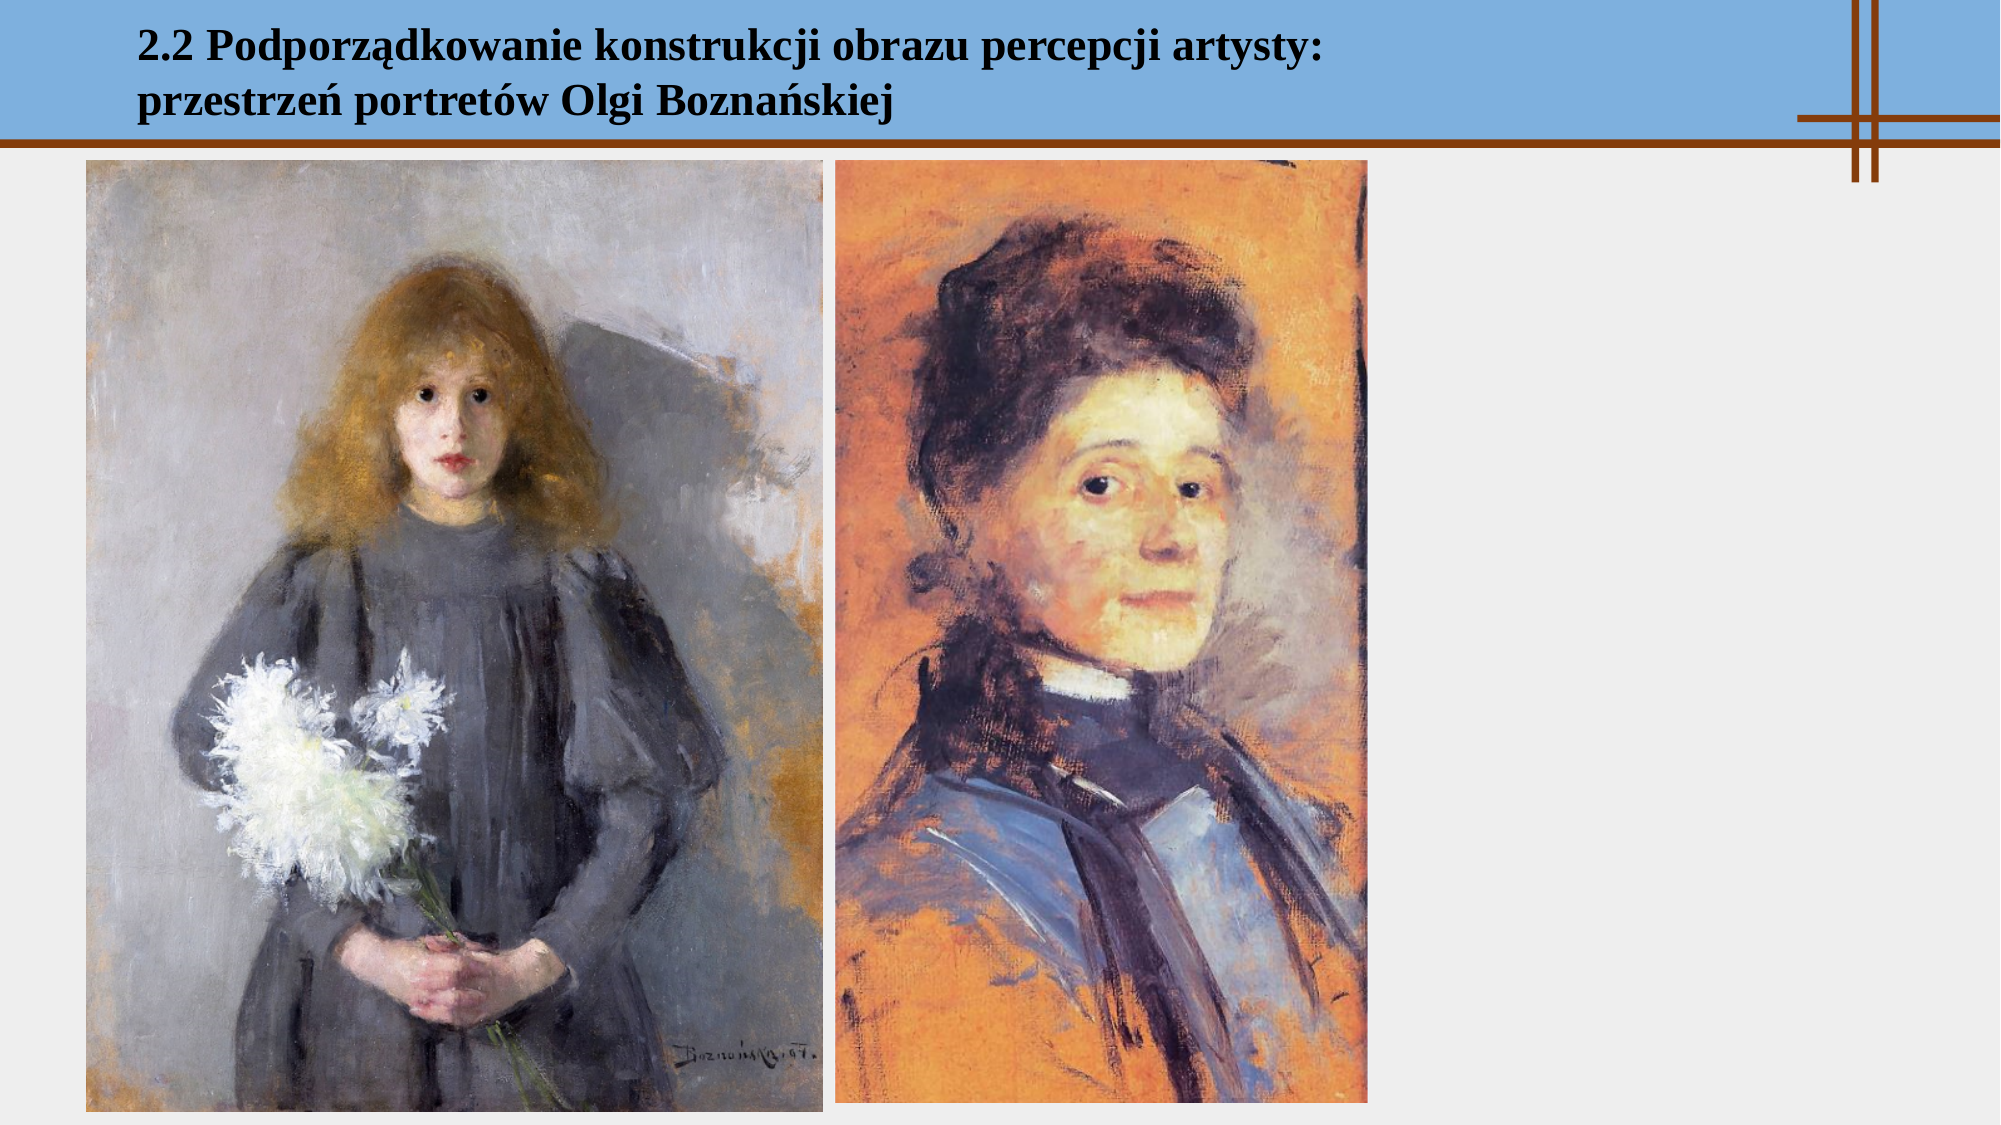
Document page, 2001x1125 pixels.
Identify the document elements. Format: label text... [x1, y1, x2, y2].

text_box 2.2 Podporządkowanie konstrukcji obrazu percepcji artysty: przestrzeń portretów Olgi Boznańskiej [122, 7, 1810, 132]
text_box [0, 0, 2001, 183]
picture [834, 160, 1369, 1103]
picture [86, 160, 823, 1112]
